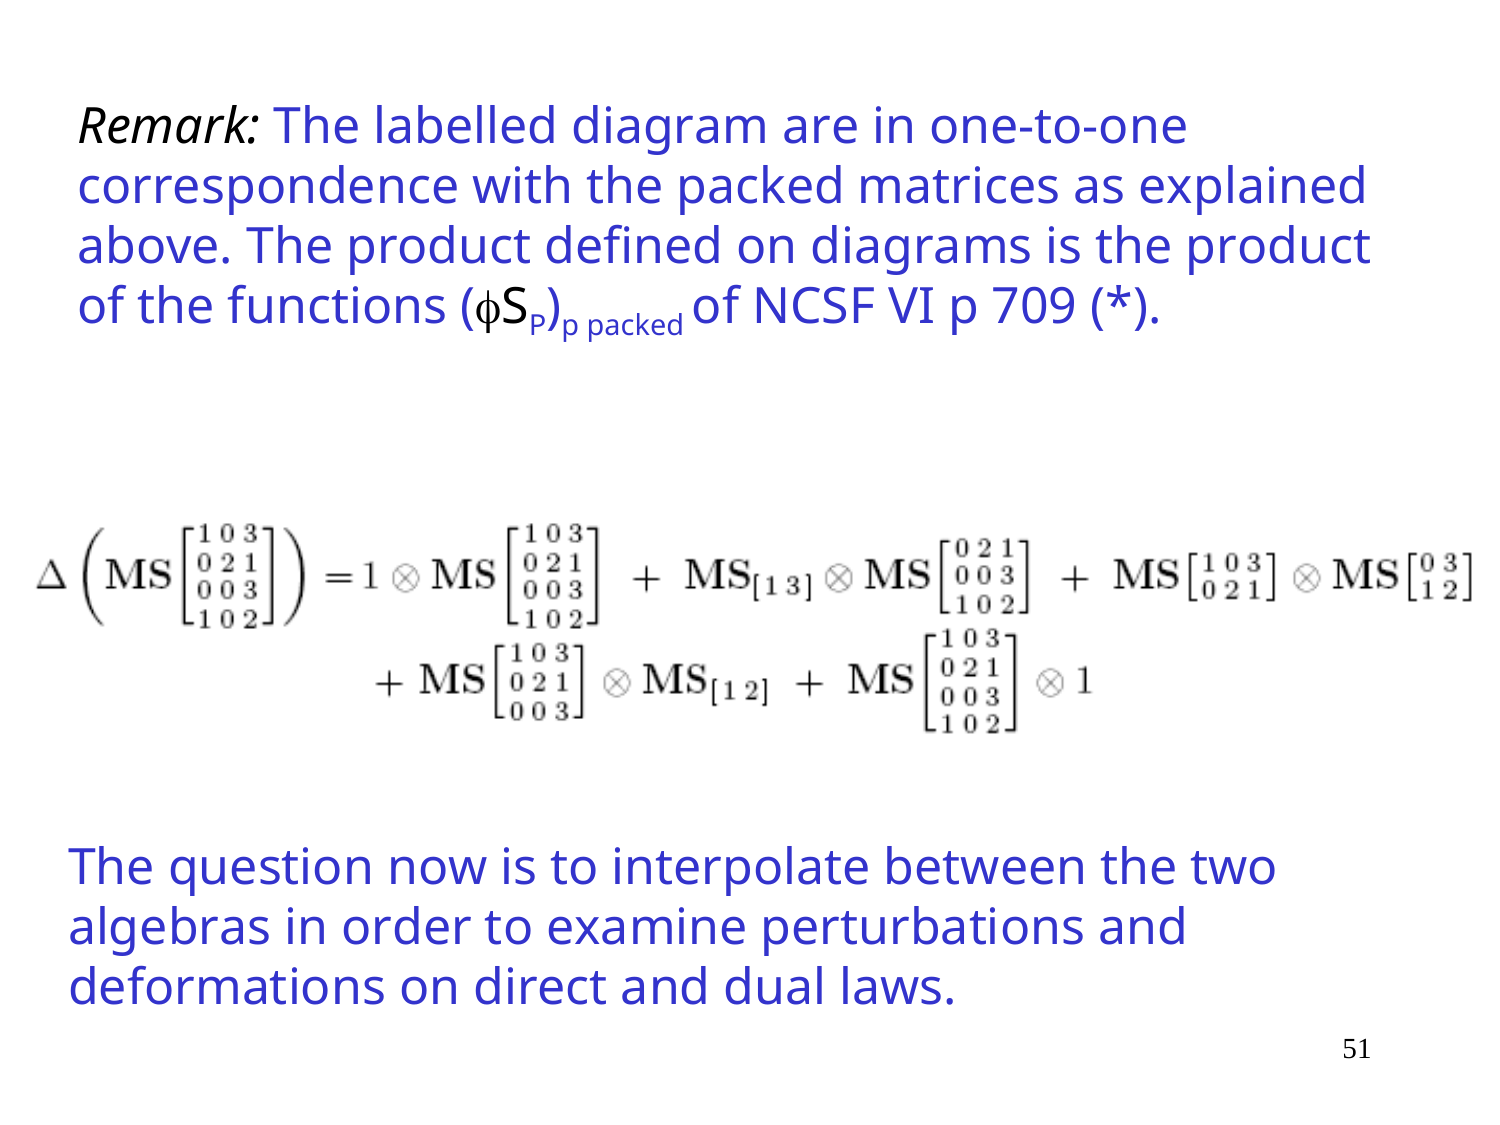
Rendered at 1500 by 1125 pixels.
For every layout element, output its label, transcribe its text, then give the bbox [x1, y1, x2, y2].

picture [0, 499, 1500, 763]
text_box The question now is to interpolate between the two algebras in order to examine perturbations and deformations on direct and dual laws. [53, 826, 1397, 1022]
text_box Remark: The labelled diagram are in one-to-one correspondence with the packed matrices as explained above. The product defined on diagrams is the product of the functions (SP)p packed of NCSF VI p 709 (*). [62, 85, 1438, 350]
